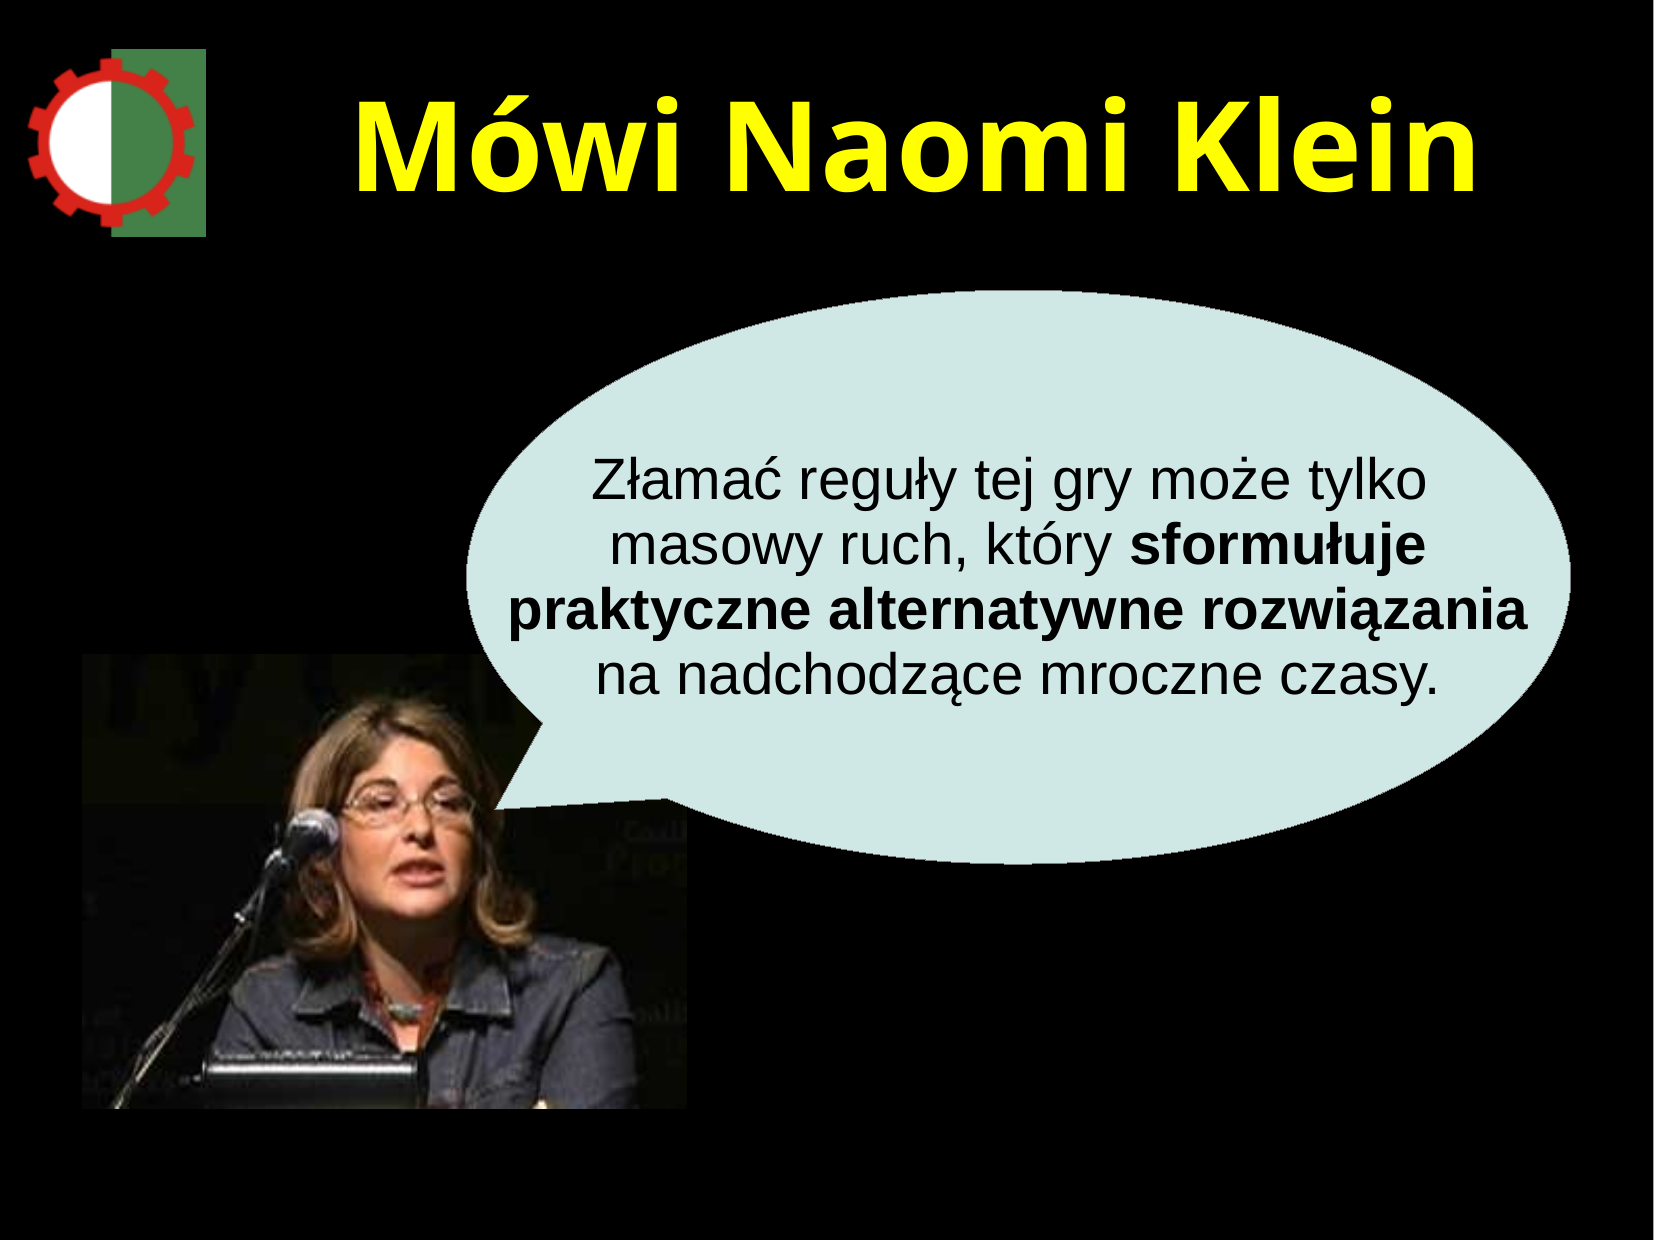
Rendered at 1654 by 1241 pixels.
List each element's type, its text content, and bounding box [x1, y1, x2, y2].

title Mówi Naomi Klein [261, 49, 1571, 237]
picture [82, 654, 687, 1109]
text_box Złamać reguły tej gry może tylko masowy ruch, który sformułuje praktyczne alternatywne rozwiązania na nadchodzące mroczne czasy. [466, 290, 1571, 865]
picture [17, 49, 206, 237]
